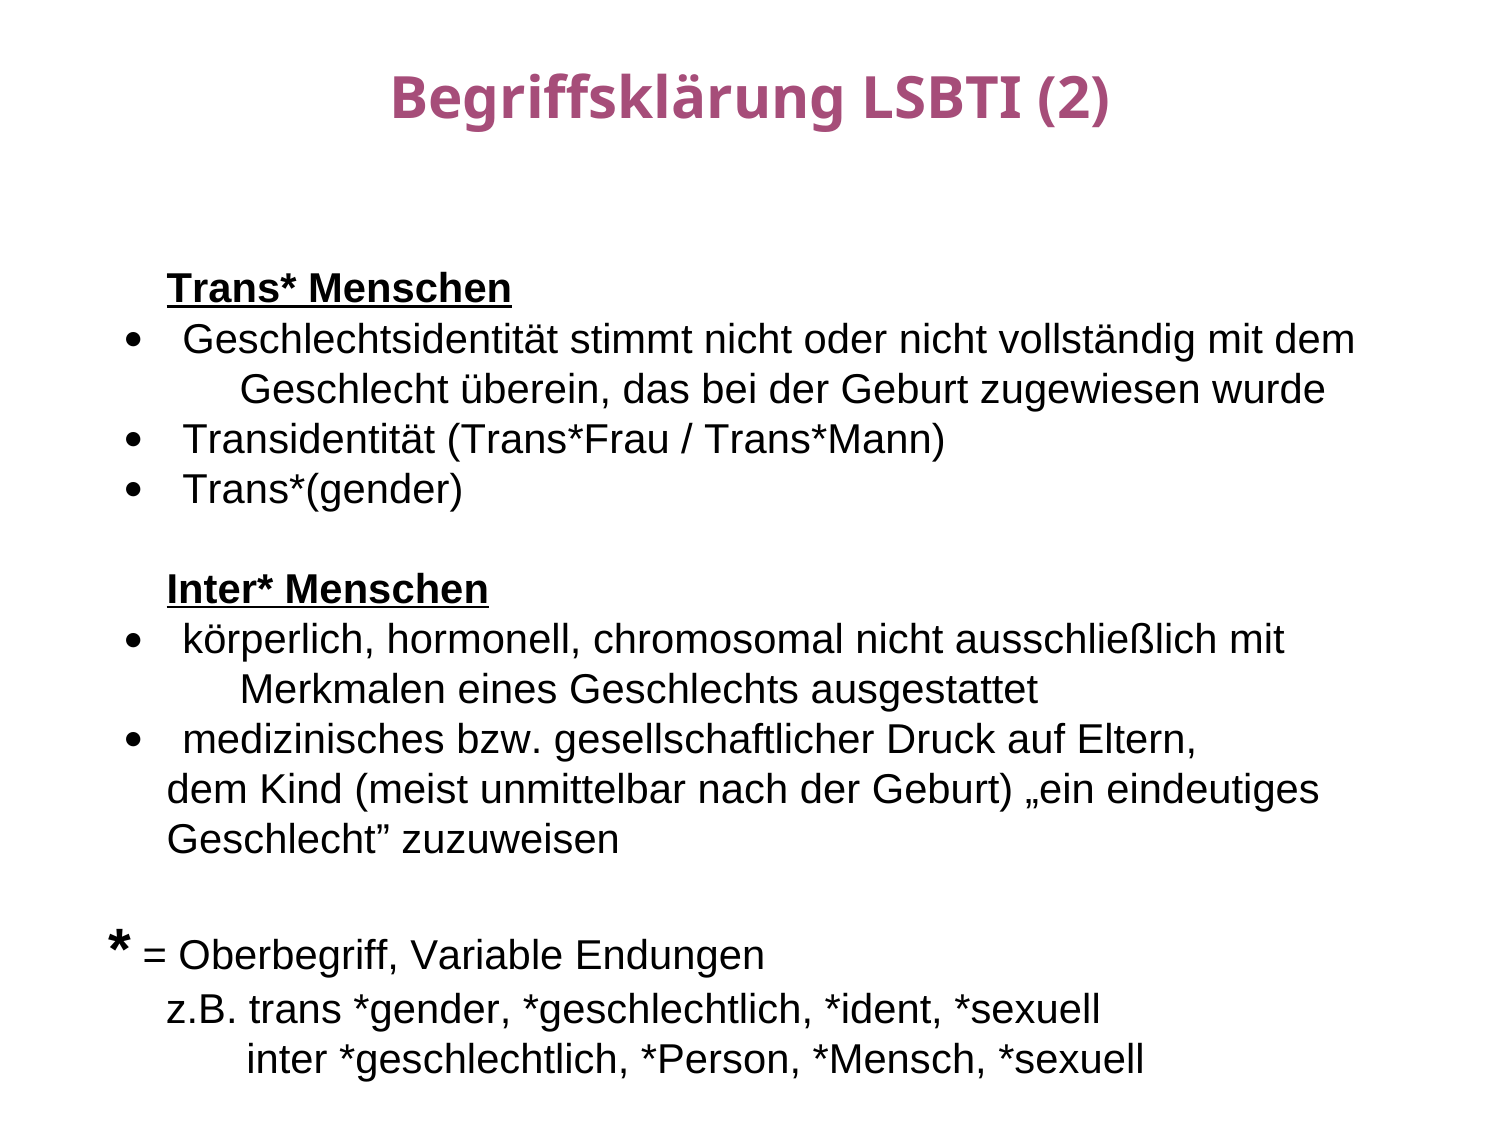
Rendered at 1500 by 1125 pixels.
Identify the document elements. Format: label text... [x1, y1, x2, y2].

text_box Begriffsklärung LSBTI (2) [75, 45, 1425, 150]
text_box Trans* Menschen Geschlechtsidentität stimmt nicht oder nicht vollständig mit dem Geschlecht überein, das bei der Geburt zugewiesen wurde Transidentität (Trans*Frau / Trans*Mann) Trans*(gender) Inter* Menschen körperlich, hormonell, chromosomal nicht ausschließlich mit Merkmalen eines Geschlechts ausgestattet medizinisches bzw. gesellschaftlicher Druck auf Eltern, dem Kind (meist unmittelbar nach der Geburt) „ein eindeutiges Geschlecht” zuzuweisen * = Oberbegriff, Variable Endungen z.B. trans *gender, *geschlechtlich, *ident, *sexuell inter *geschlechtlich, *Person, *Mensch, *sexuell [76, 196, 1416, 1085]
